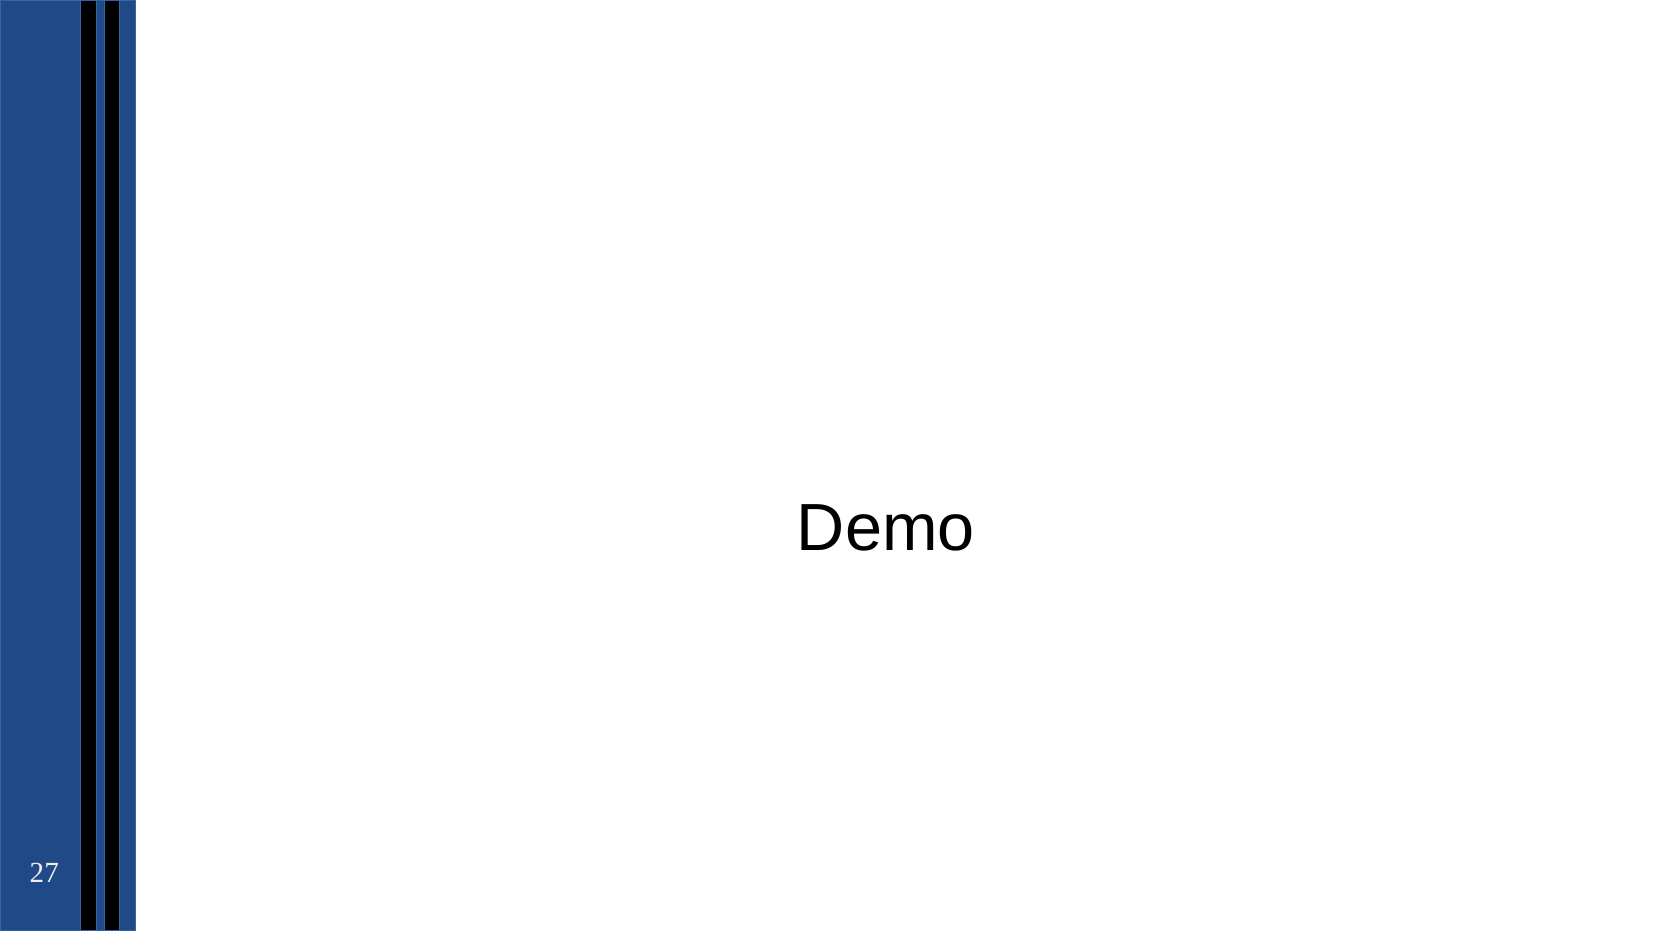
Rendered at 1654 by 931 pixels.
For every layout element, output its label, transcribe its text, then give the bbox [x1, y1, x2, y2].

subtitle Demo [141, 166, 1630, 888]
